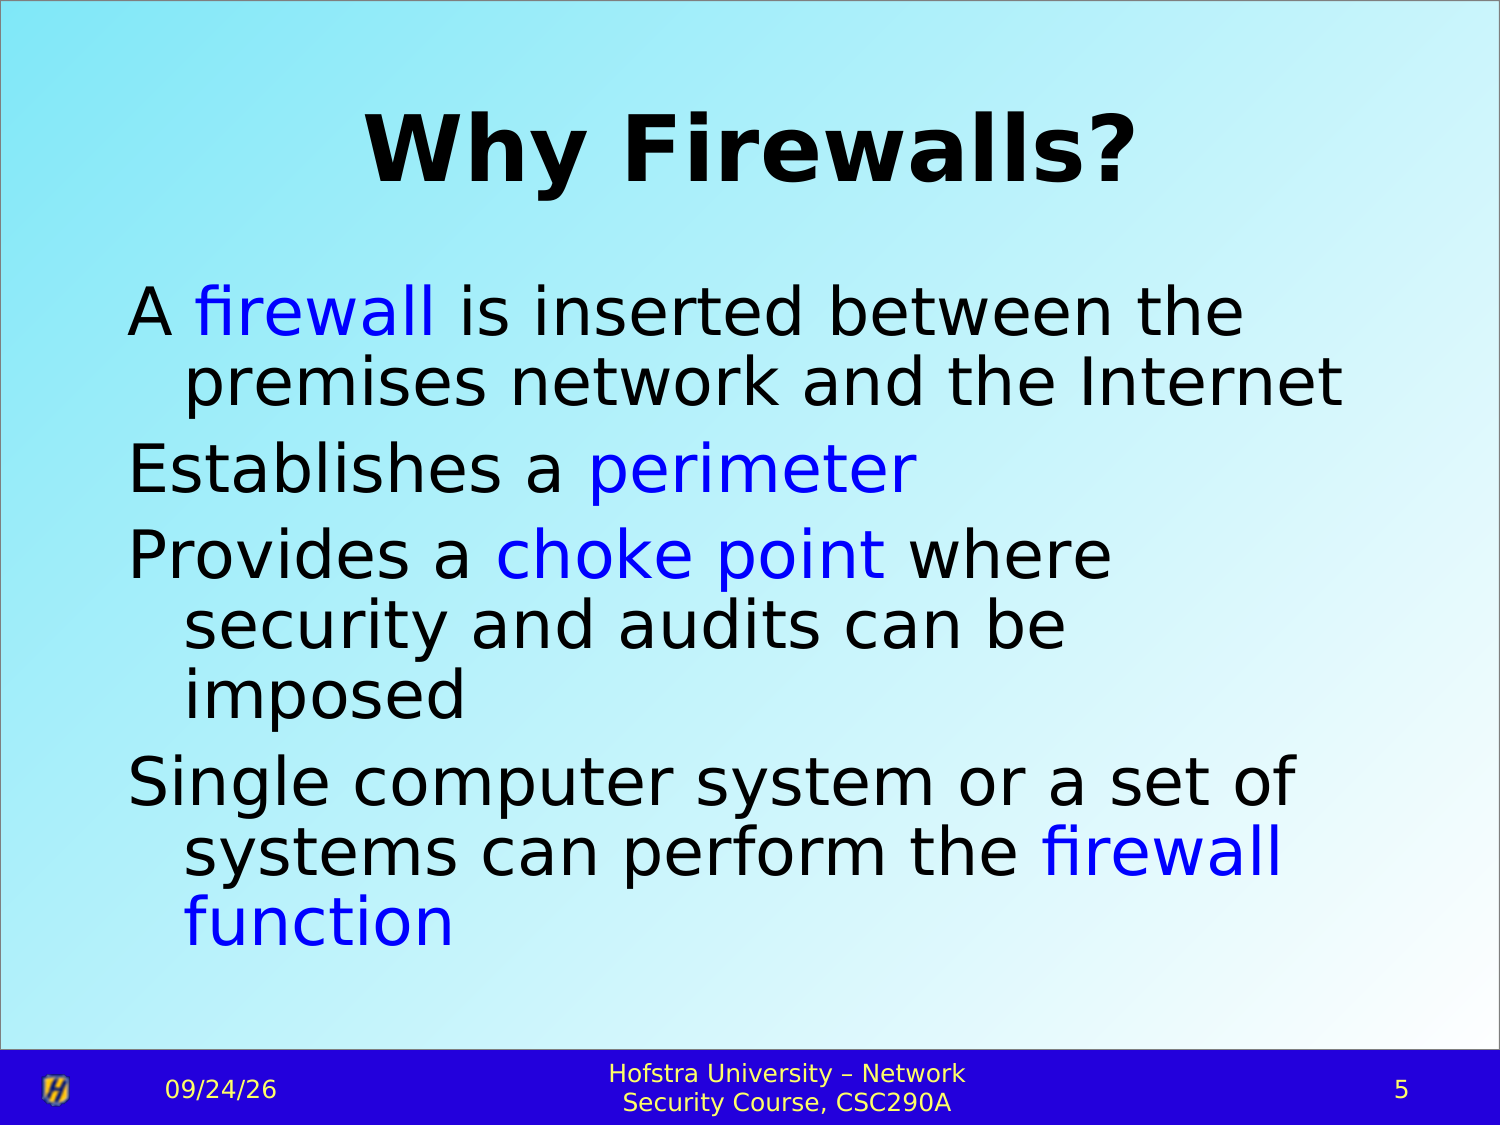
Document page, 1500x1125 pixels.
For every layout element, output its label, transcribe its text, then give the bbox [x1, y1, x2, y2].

list A firewall is inserted between the premises network and the Internet Establishes a perimeter Provides a choke point where security and audits can be imposed Single computer system or a set of systems can perform the firewall function [112, 272, 1388, 976]
picture [37, 1072, 76, 1110]
title Why Firewalls? [112, 84, 1391, 212]
